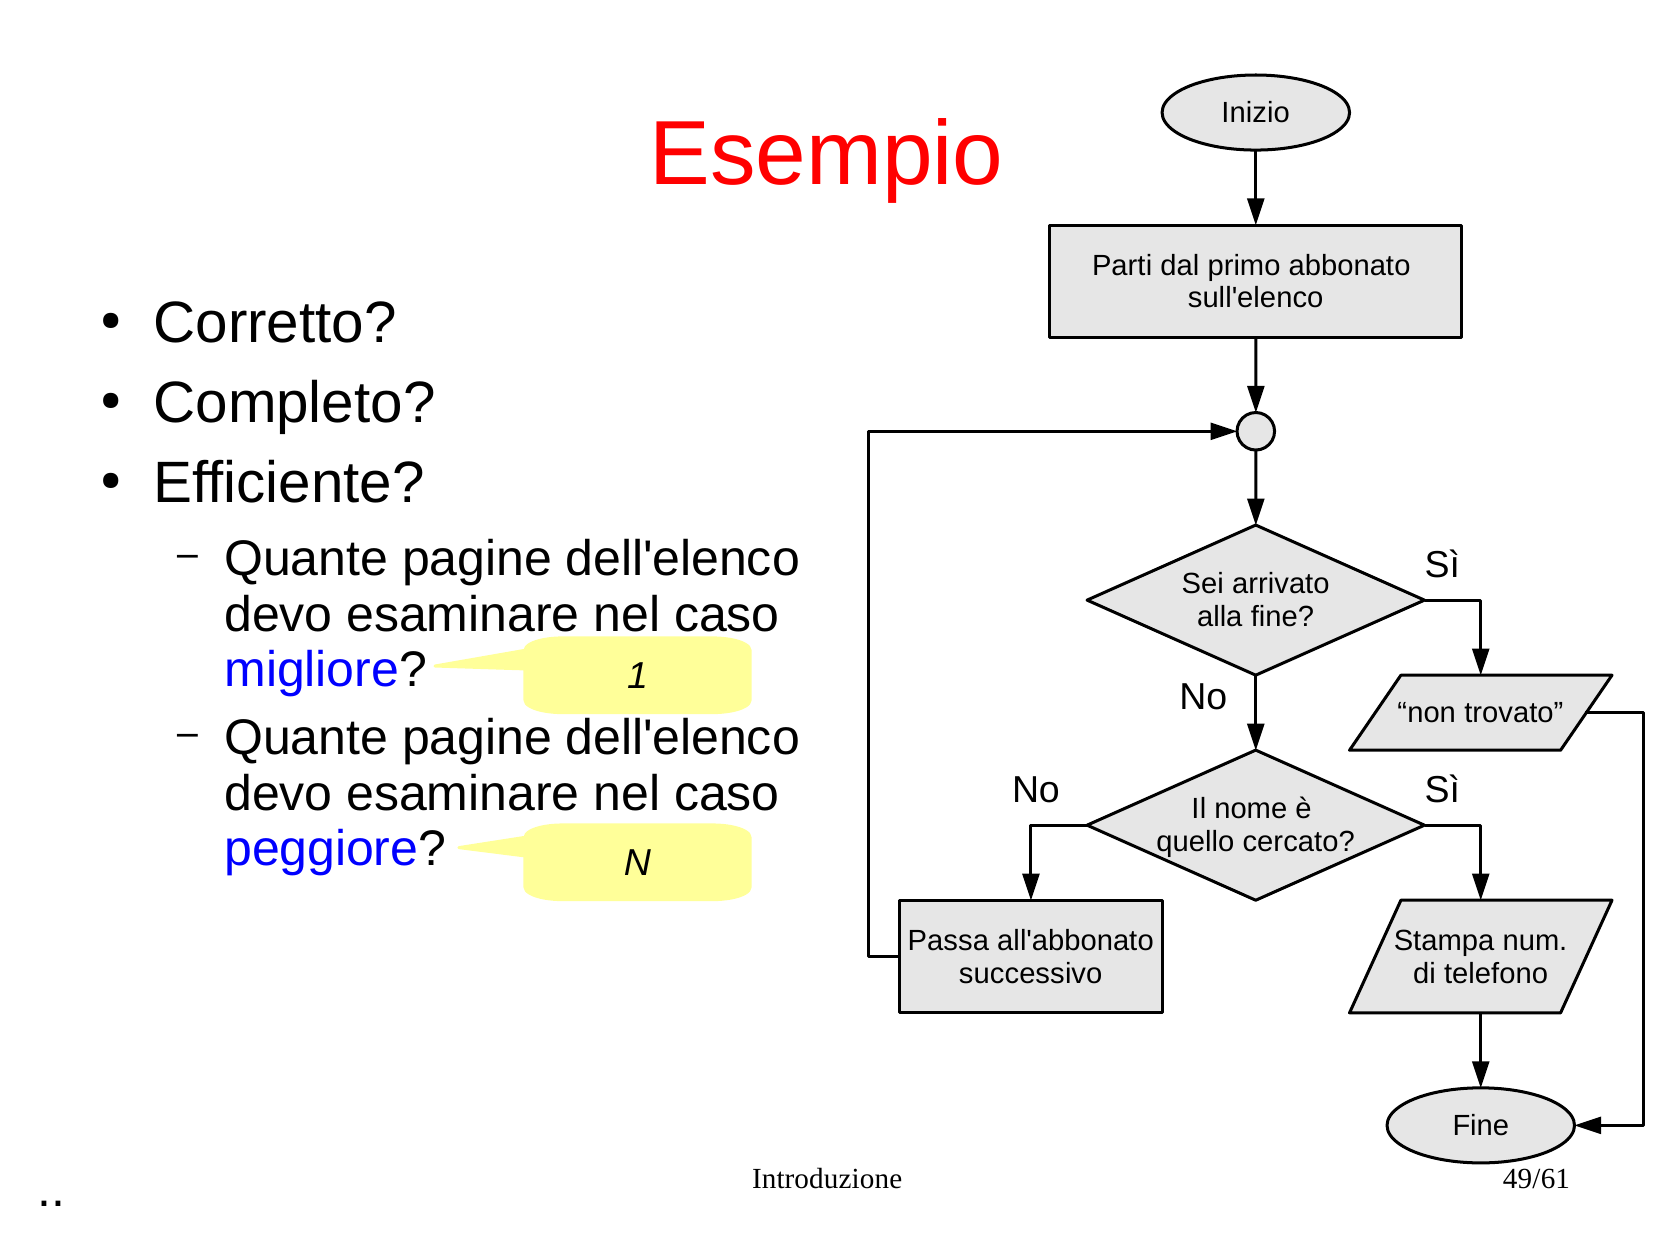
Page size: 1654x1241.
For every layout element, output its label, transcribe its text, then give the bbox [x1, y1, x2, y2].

text_box Parti dal primo abbonato sull'elenco [1049, 225, 1462, 338]
text_box [1237, 412, 1275, 450]
text_box Il nome è quello cercato? [1087, 750, 1425, 901]
title Esempio [82, 49, 1571, 257]
text_box No [1012, 768, 1061, 811]
text_box Sì [1424, 543, 1461, 586]
text_box Stampa num. di telefono [1349, 900, 1613, 1013]
text_box No [1179, 675, 1228, 718]
text_box Sì [1424, 768, 1461, 811]
text_box N [458, 824, 751, 900]
text_box Fine [1387, 1087, 1575, 1163]
text_box “non trovato” [1349, 675, 1613, 751]
text_box Passa all'abbonato successivo [899, 900, 1163, 1013]
list Corretto? Completo? Efficiente? Quante pagine dell'elenco devo esaminare nel caso migliore? Quante pagine dell'elenco devo esaminare nel caso peggiore? [82, 290, 809, 1126]
text_box Inizio [1162, 75, 1350, 151]
text_box .. [37, 1160, 66, 1217]
text_box Sei arrivato alla fine? [1087, 525, 1425, 675]
text_box 1 [435, 637, 751, 713]
